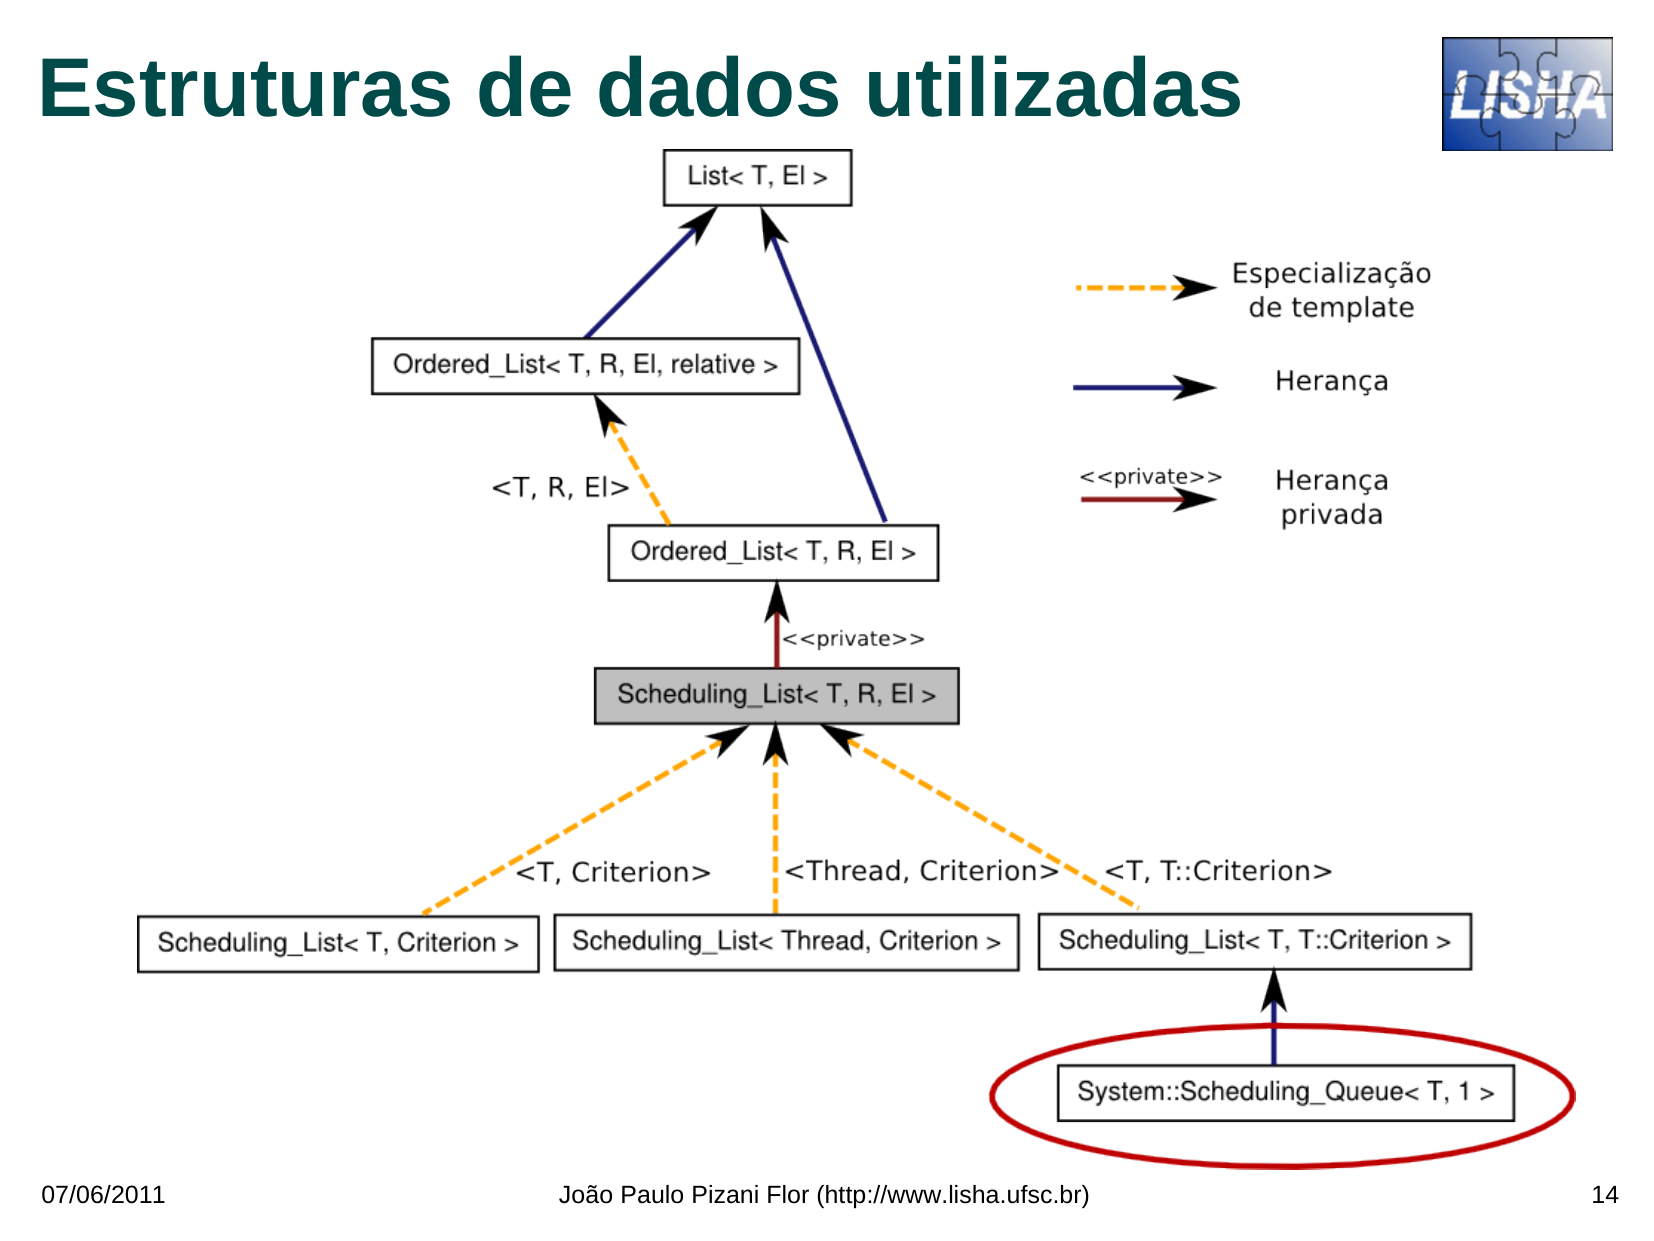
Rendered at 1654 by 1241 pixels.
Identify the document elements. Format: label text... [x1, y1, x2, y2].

title Estruturas de dados utilizadas [37, 37, 1426, 151]
picture [137, 37, 1613, 1170]
